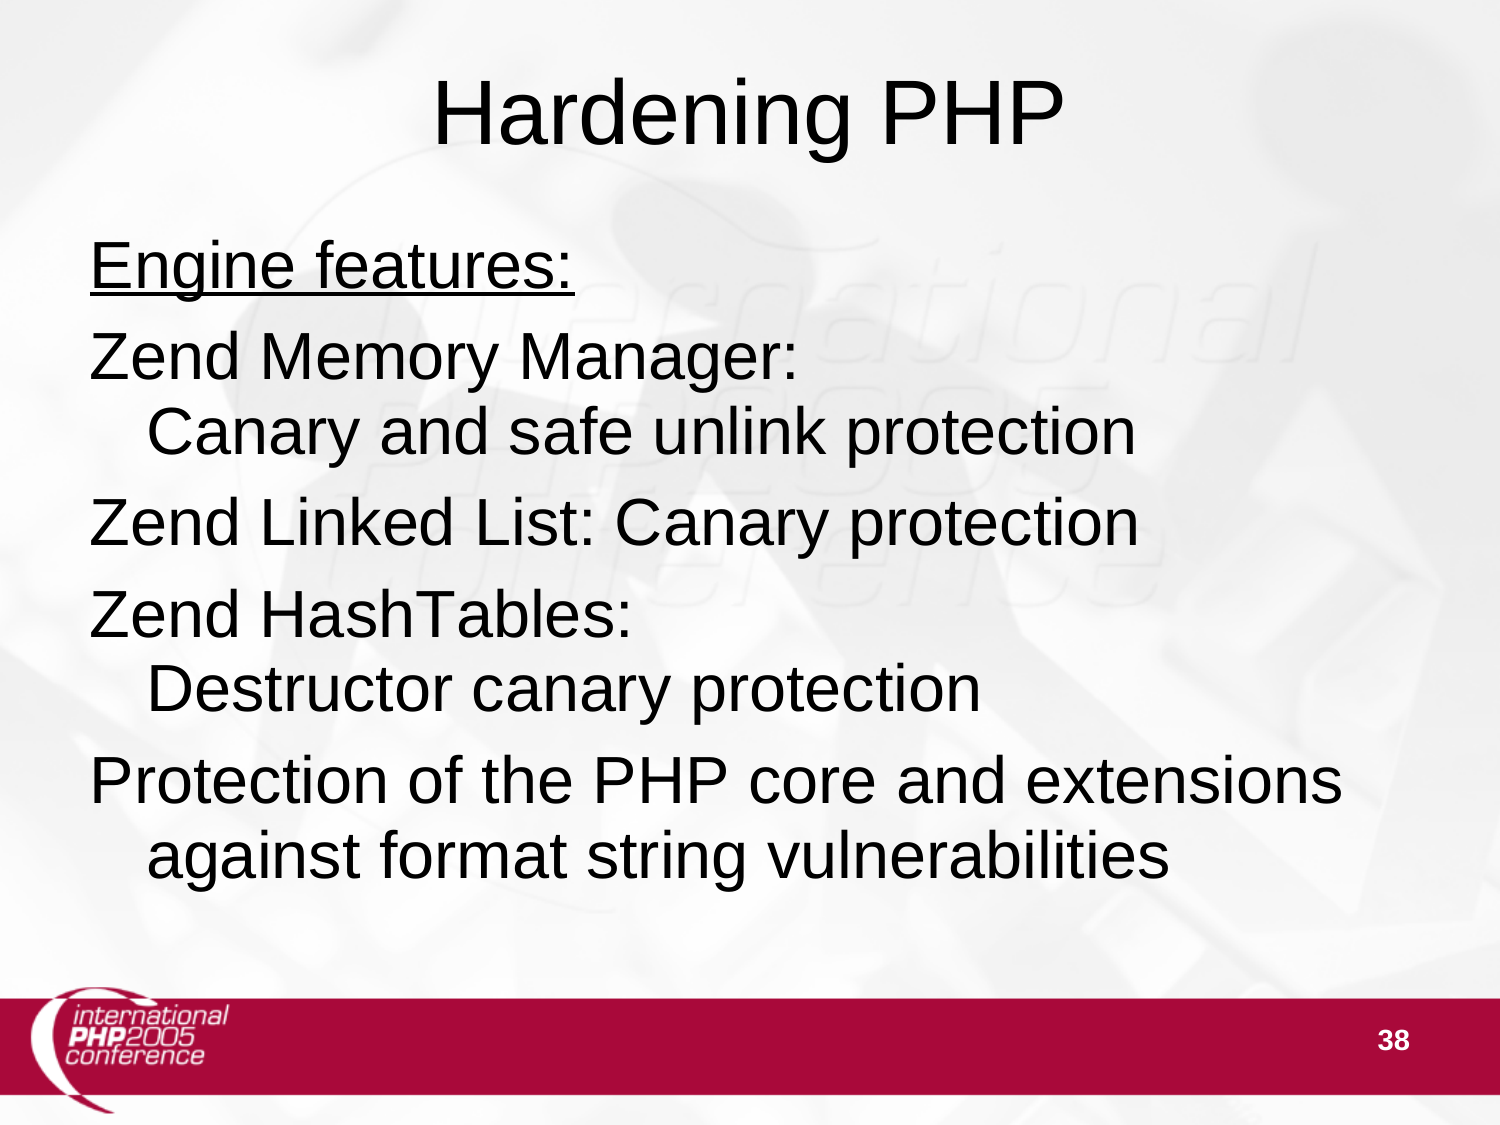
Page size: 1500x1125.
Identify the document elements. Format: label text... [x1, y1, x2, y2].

list Engine features: Zend Memory Manager: Canary and safe unlink protection Zend Linked List: Canary protection Zend HashTables: Destructor canary protection Protection of the PHP core and extensions against format string vulnerabilities [75, 220, 1426, 977]
picture [0, 0, 1500, 1125]
title Hardening PHP [75, 18, 1426, 207]
